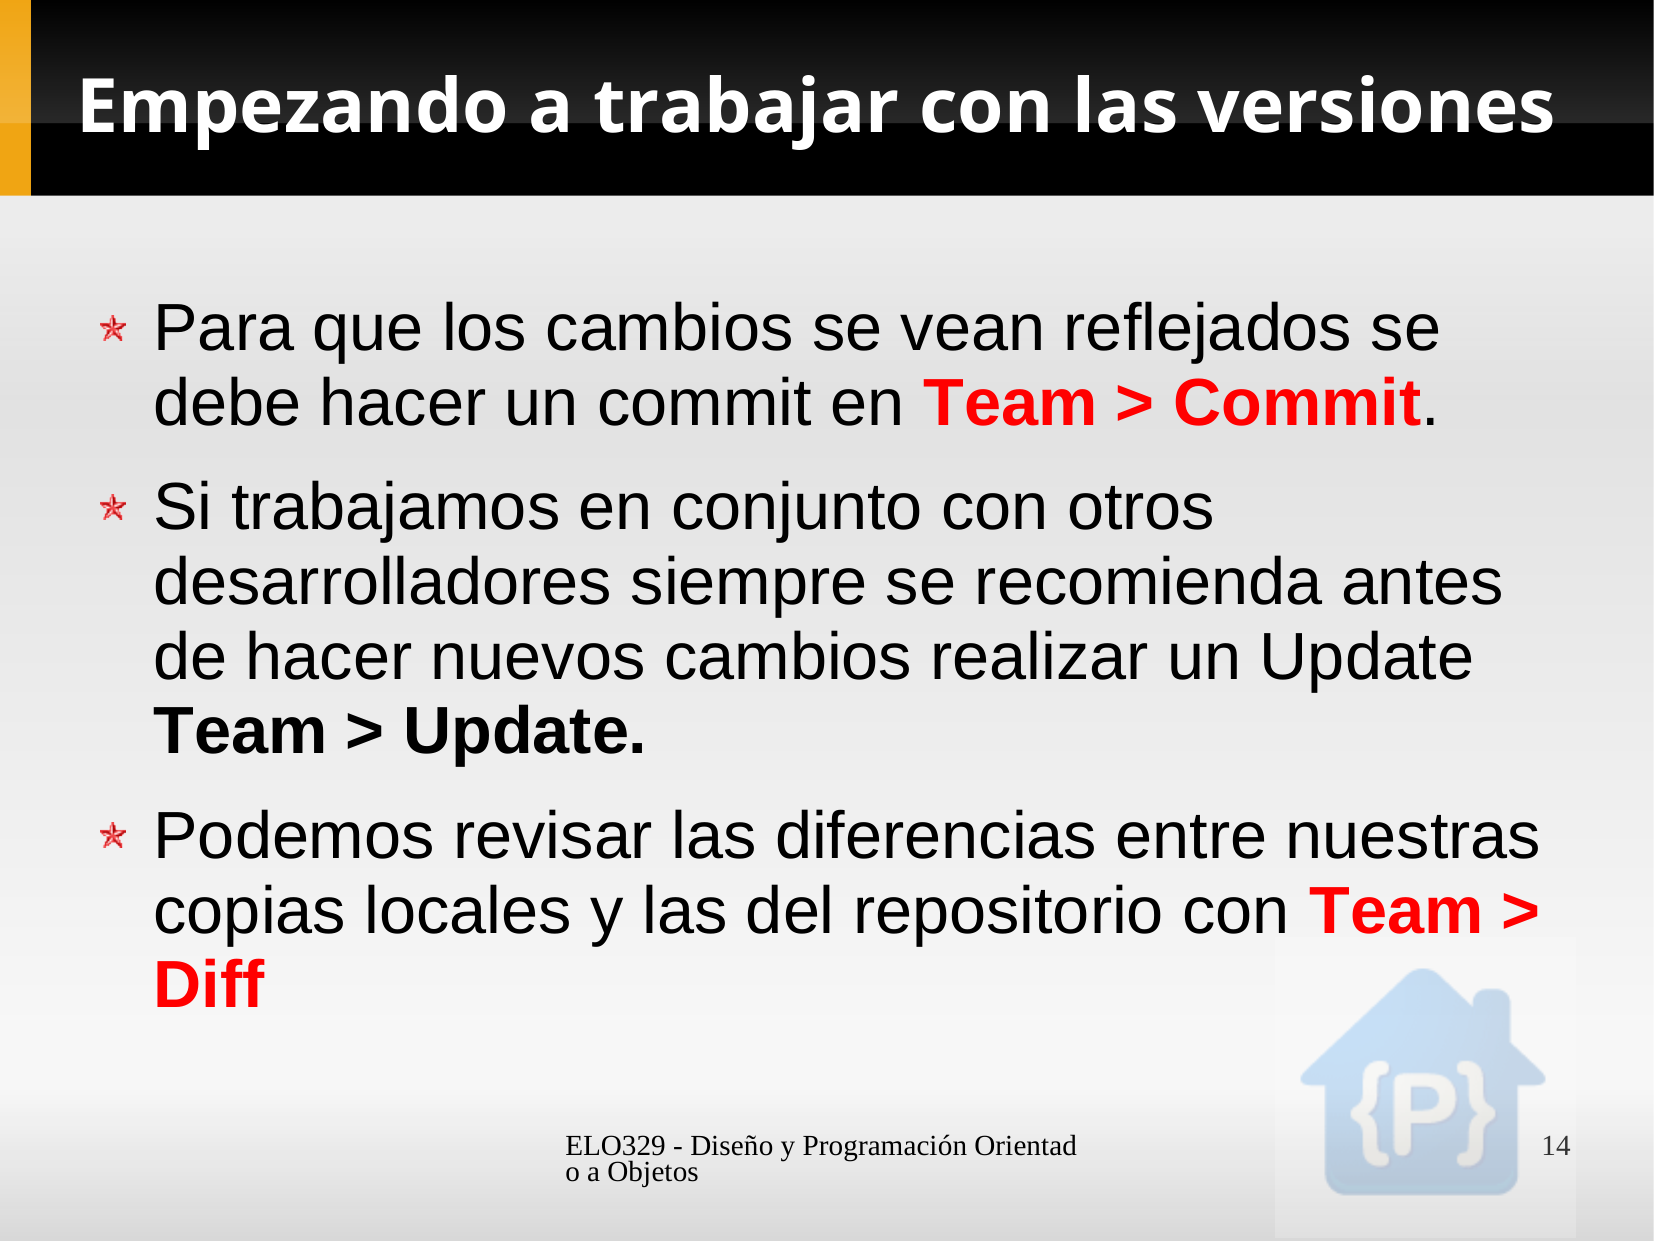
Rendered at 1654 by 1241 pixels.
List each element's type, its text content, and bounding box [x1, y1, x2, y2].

list Para que los cambios se vean reflejados se debe hacer un commit en Team > Commit. Si trabajamos en conjunto con otros desarrolladores siempre se recomienda antes de hacer nuevos cambios realizar un Update Team > Update. Podemos revisar las diferencias entre nuestras copias locales y las del repositorio con Team > Diff [82, 290, 1571, 1109]
title Empezando a trabajar con las versiones [76, 0, 1565, 208]
picture [0, 0, 1654, 1241]
